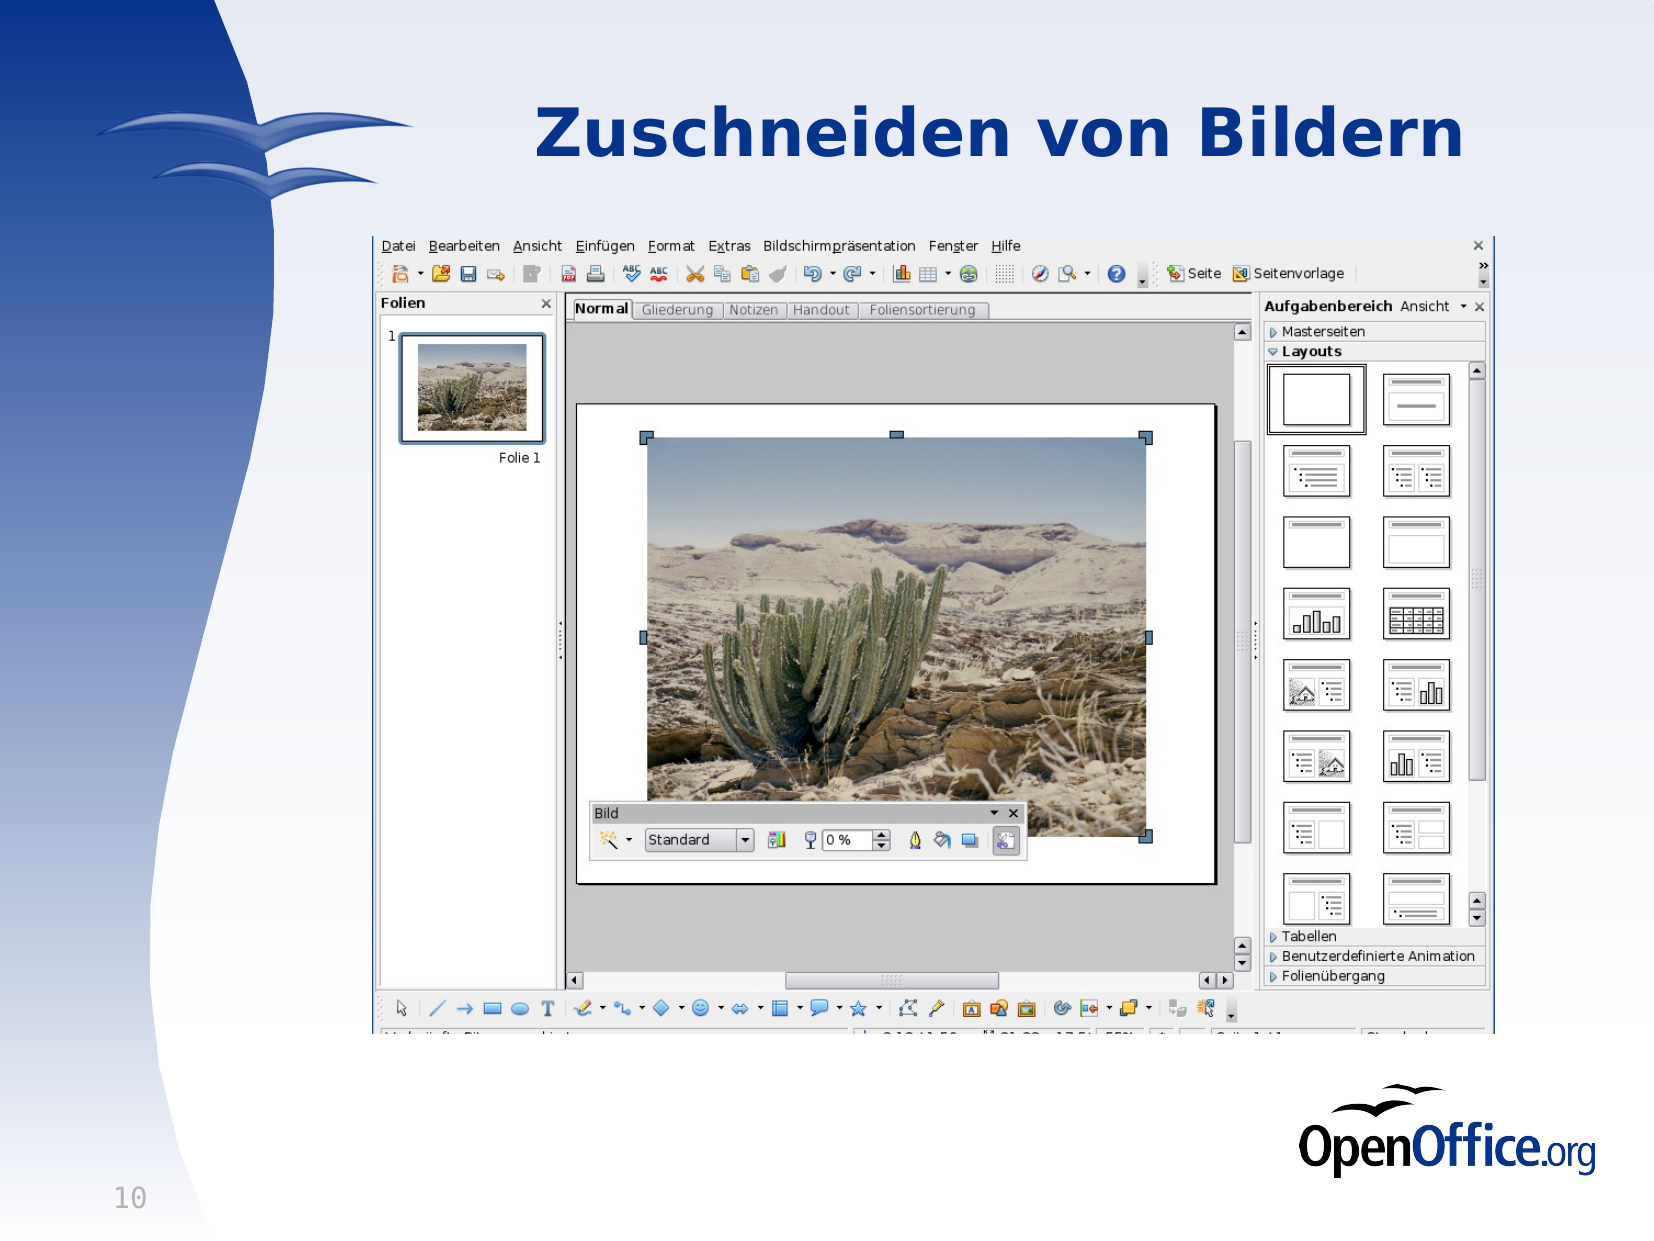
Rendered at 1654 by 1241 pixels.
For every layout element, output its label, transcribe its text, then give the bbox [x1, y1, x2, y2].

title Zuschneiden von Bildern [436, 94, 1565, 173]
picture [152, 161, 379, 201]
chart [295, 236, 1565, 1034]
picture [1299, 1084, 1595, 1178]
picture [95, 100, 416, 162]
